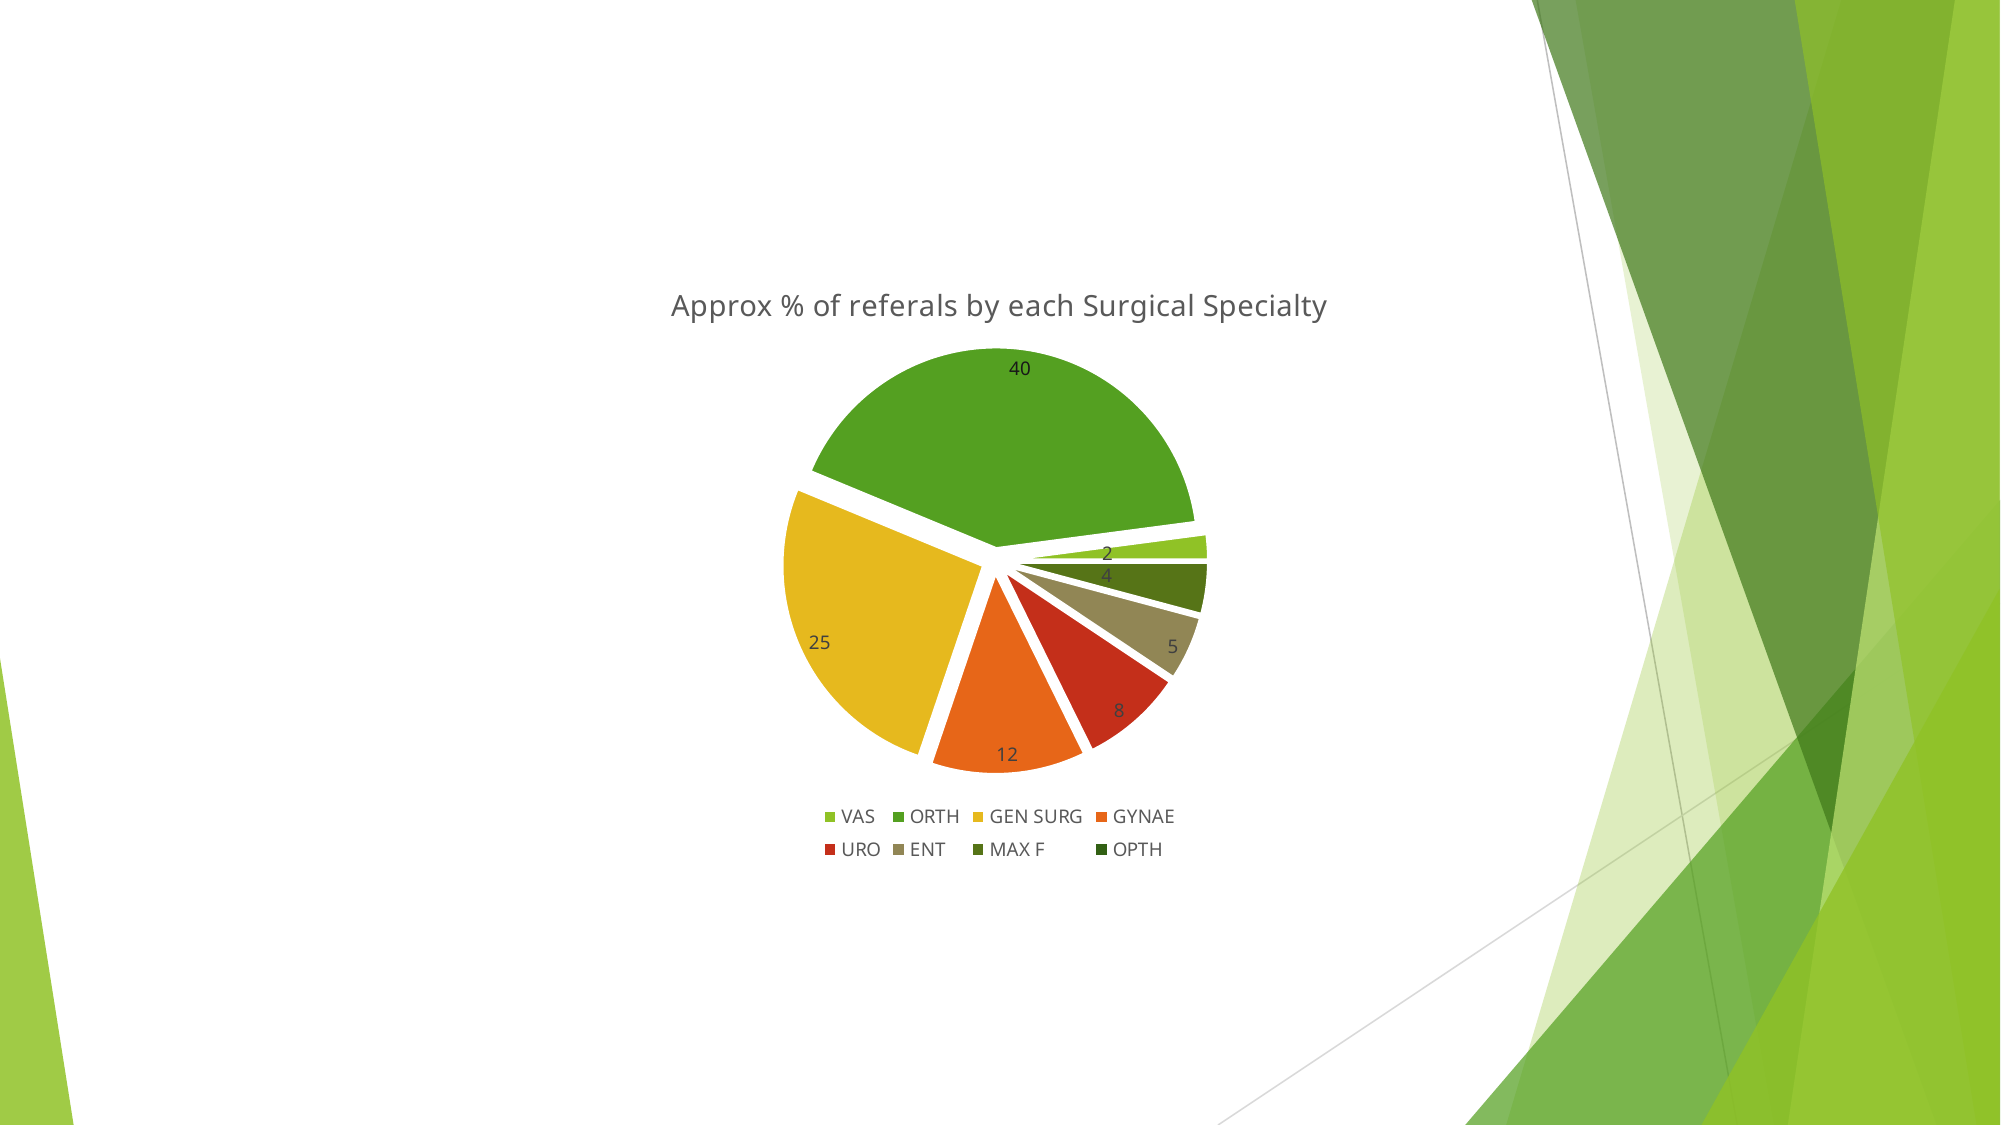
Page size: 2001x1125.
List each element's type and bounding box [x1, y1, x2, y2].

chart [530, 256, 1470, 869]
